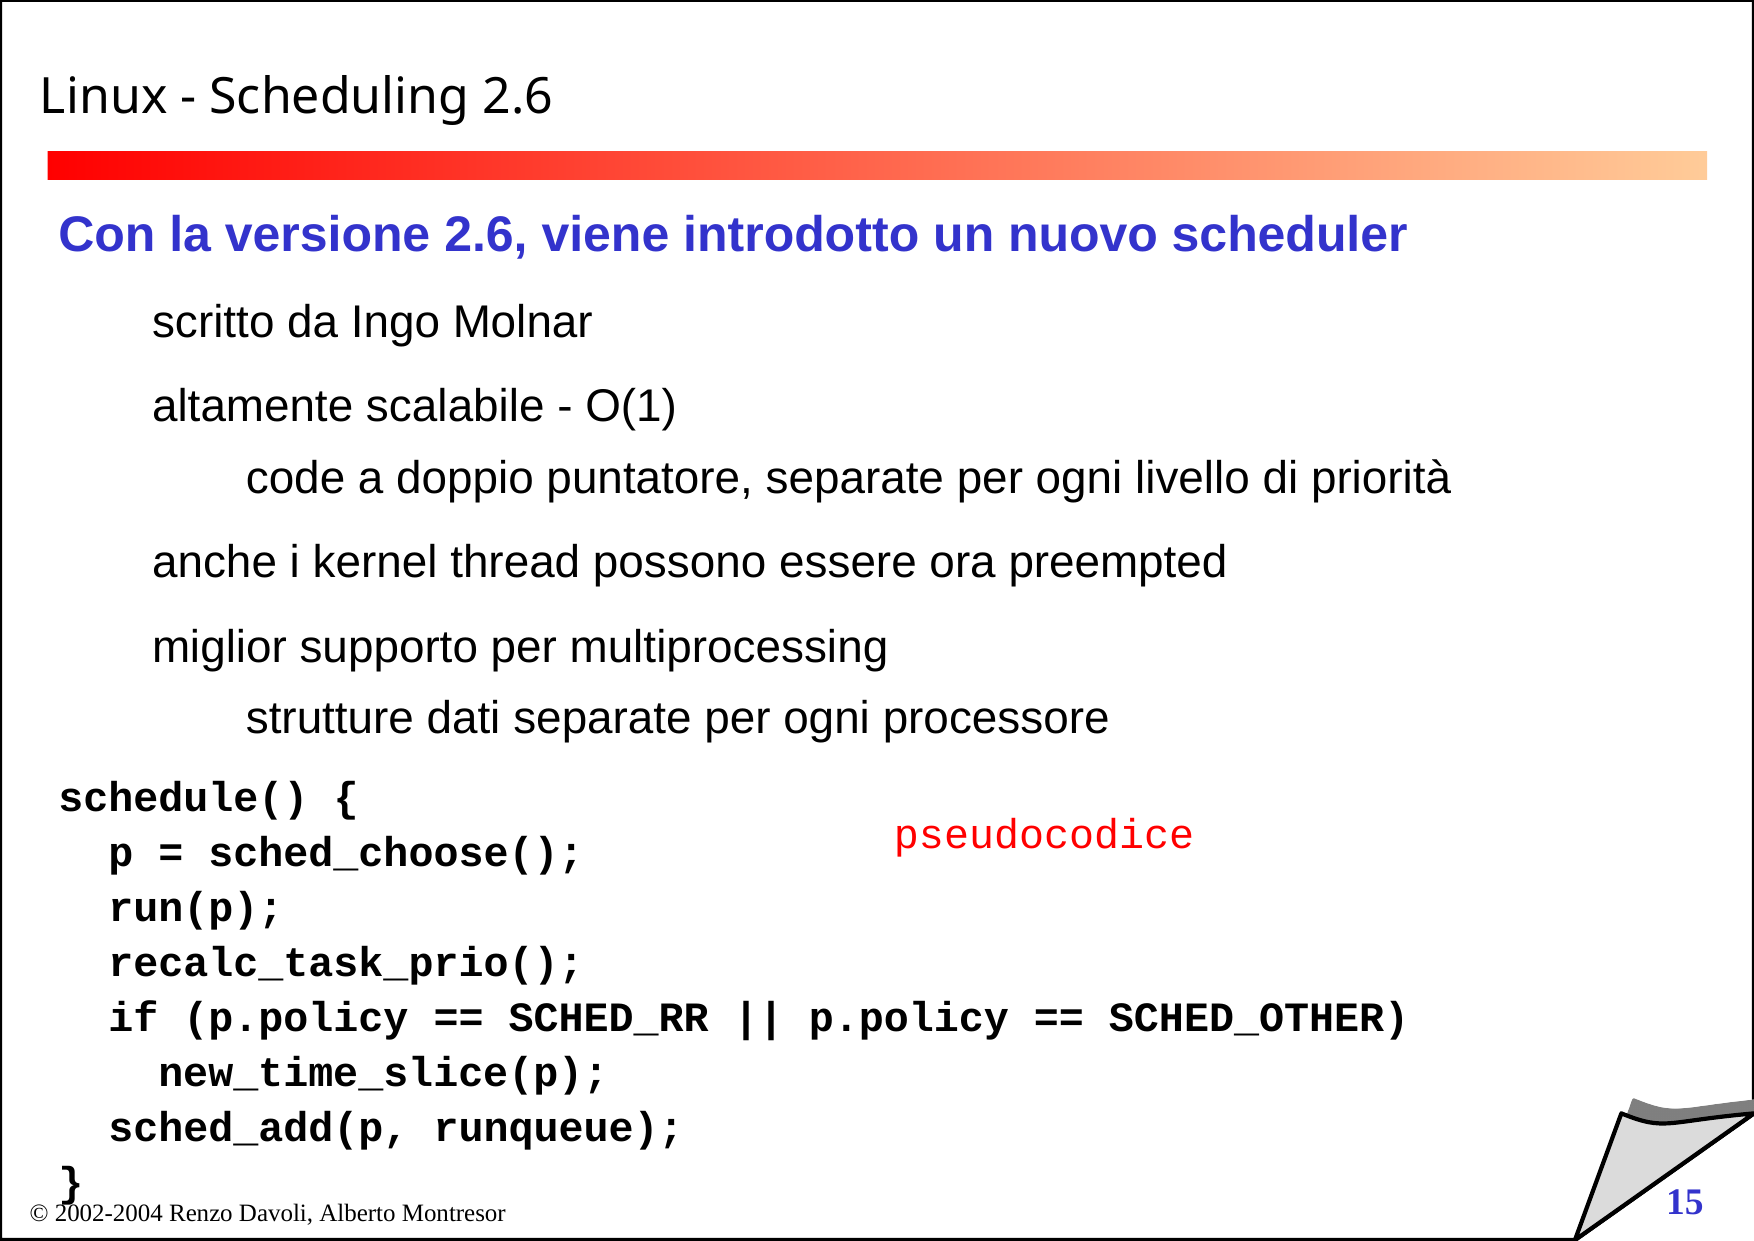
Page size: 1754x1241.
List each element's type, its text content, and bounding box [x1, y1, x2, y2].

text_box pseudocodice [894, 811, 1317, 867]
title Linux - Scheduling 2.6 [40, 49, 1714, 144]
list Con la versione 2.6, viene introdotto un nuovo scheduler scritto da Ingo Molnar altamente scalabile - O(1) code a doppio puntatore, separate per ogni livello di priorità anche i kernel thread possono essere ora preempted miglior supporto per multiprocessing strutture dati separate per ogni processore schedule() { p = sched_choose(); run(p); recalc_task_prio(); if (p.policy == SCHED_RR || p.policy == SCHED_OTHER) new_time_slice(p); sched_add(p, runqueue); } [58, 206, 1696, 1210]
